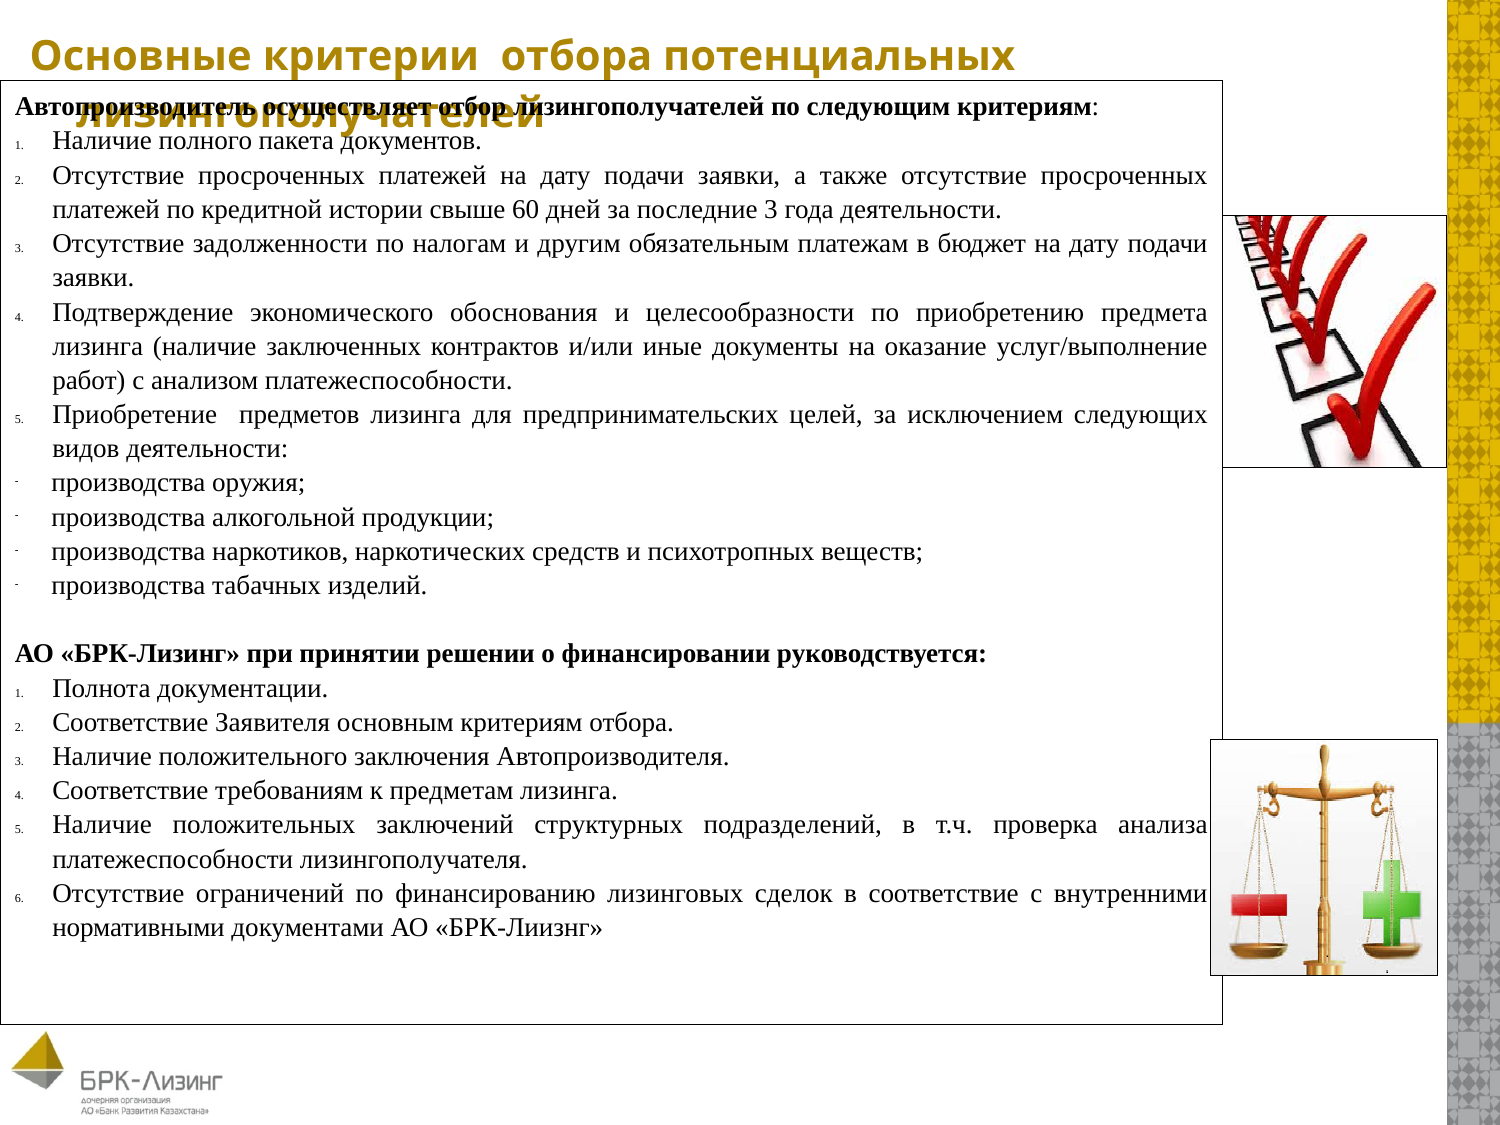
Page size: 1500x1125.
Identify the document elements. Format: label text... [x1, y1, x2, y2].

picture [1210, 739, 1438, 976]
picture [11, 1031, 235, 1116]
picture [1222, 0, 1500, 1125]
text_box Автопроизводитель осуществляет отбор лизингополучателей по следующим критериям: Наличие полного пакета документов. Отсутствие просроченных платежей на дату подачи заявки, а также отсутствие просроченных платежей по кредитной истории свыше 60 дней за последние 3 года деятельности. Отсутствие задолженности по налогам и другим обязательным платежам в бюджет на дату подачи заявки. Подтверждение экономического обоснования и целесообразности по приобретению предмета лизинга (наличие заключенных контрактов и/или иные документы на оказание услуг/выполнение работ) с анализом платежеспособности. Приобретение предметов лизинга для предпринимательских целей, за исключением следующих видов деятельности: производства оружия; производства алкогольной продукции; производства наркотиков, наркотических средств и психотропных веществ; производства табачных изделий. АО «БРК-Лизинг» при принятии решении о финансировании руководствуется: Полнота документации. Соответствие Заявителя основным критериям отбора. Наличие положительного заключения Автопроизводителя. Соответствие требованиям к предметам лизинга. Наличие положительных заключений структурных подразделений, в т.ч. проверка анализа платежеспособности лизингополучателя. Отсутствие ограничений по финансированию лизинговых сделок в соответствие с внутренними нормативными документами АО «БРК-Лиизнг» [0, 80, 1223, 1025]
text_box Основные критерии отбора потенциальных лизингополучателей [14, 18, 1377, 84]
